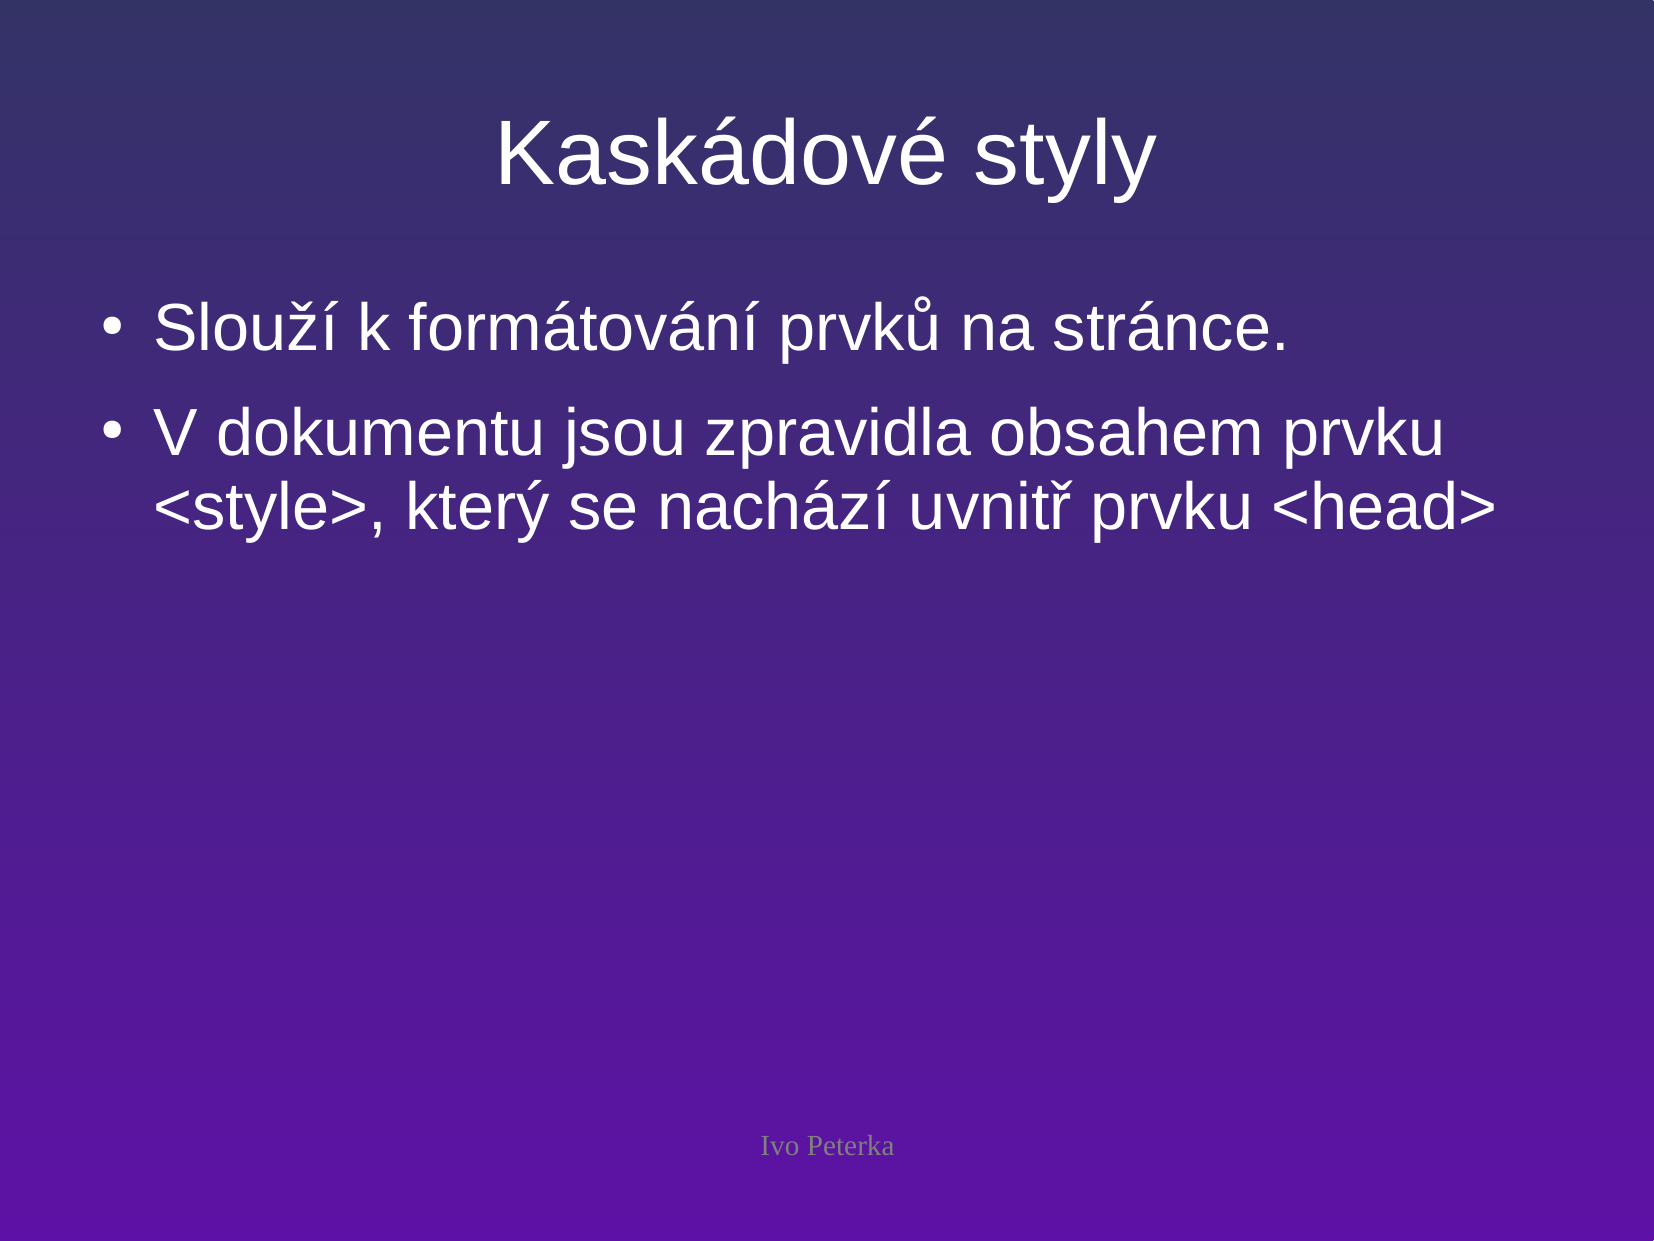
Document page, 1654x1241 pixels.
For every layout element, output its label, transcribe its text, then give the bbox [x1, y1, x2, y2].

title Kaskádové styly [82, 49, 1571, 257]
list Slouží k formátování prvků na stránce. V dokumentu jsou zpravidla obsahem prvku <style>, který se nachází uvnitř prvku <head> [82, 290, 1571, 1109]
